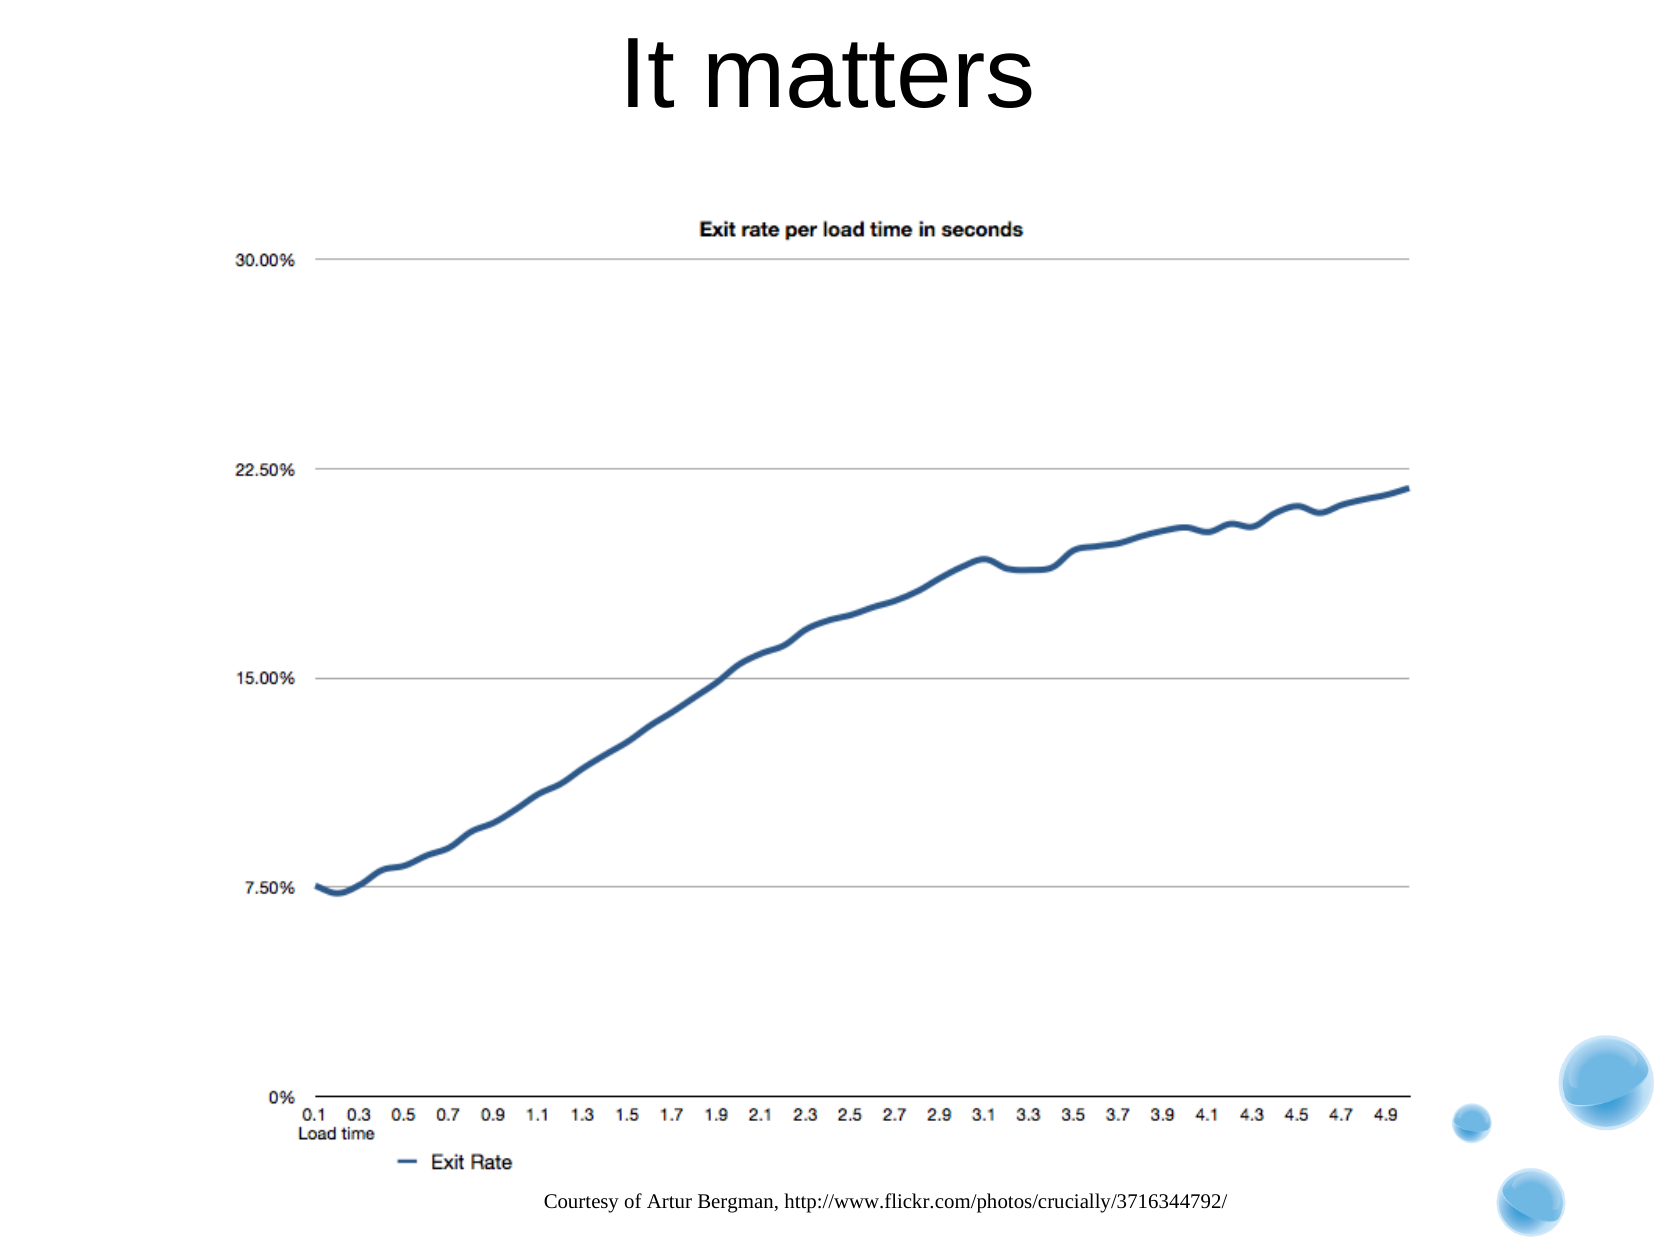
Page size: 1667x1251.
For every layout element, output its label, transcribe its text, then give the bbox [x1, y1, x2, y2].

picture [178, 224, 1447, 1182]
picture [1451, 1033, 1654, 1238]
text_box Courtesy of Artur Bergman, http://www.flickr.com/photos/crucially/3716344792/ [206, 1180, 1565, 1221]
title It matters [119, 0, 1536, 224]
